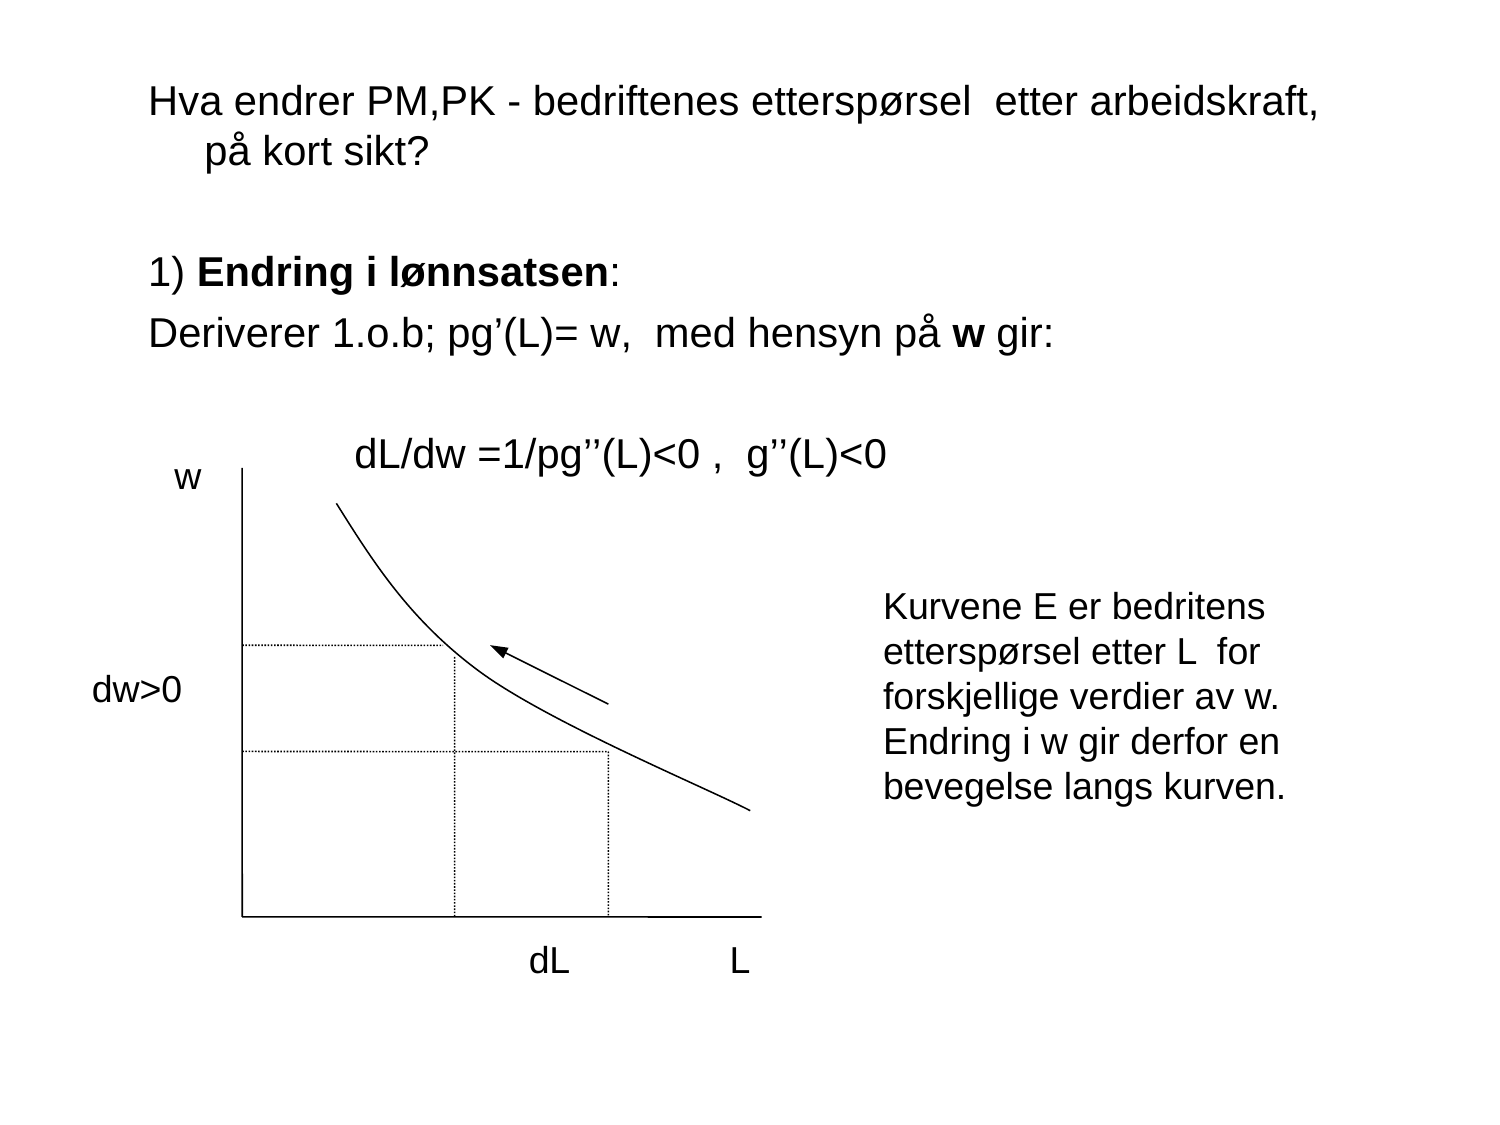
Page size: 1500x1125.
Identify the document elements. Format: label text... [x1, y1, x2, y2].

text_box dw>0 [76, 657, 207, 718]
text_box Kurvene E er bedritens etterspørsel etter L for forskjellige verdier av w. Endring i w gir derfor en bevegelse langs kurven. [868, 574, 1388, 815]
text_box w [159, 444, 231, 505]
text_box L [714, 928, 845, 989]
text_box dL [513, 928, 644, 989]
list Hva endrer PM,PK - bedriftenes etterspørsel etter arbeidskraft, på kort sikt? 1) Endring i lønnsatsen: Deriverer 1.o.b; pg’(L)= w, med hensyn på w gir: dL/dw =1/pg’’(L)<0 , g’’(L)<0 [76, 66, 1353, 1047]
